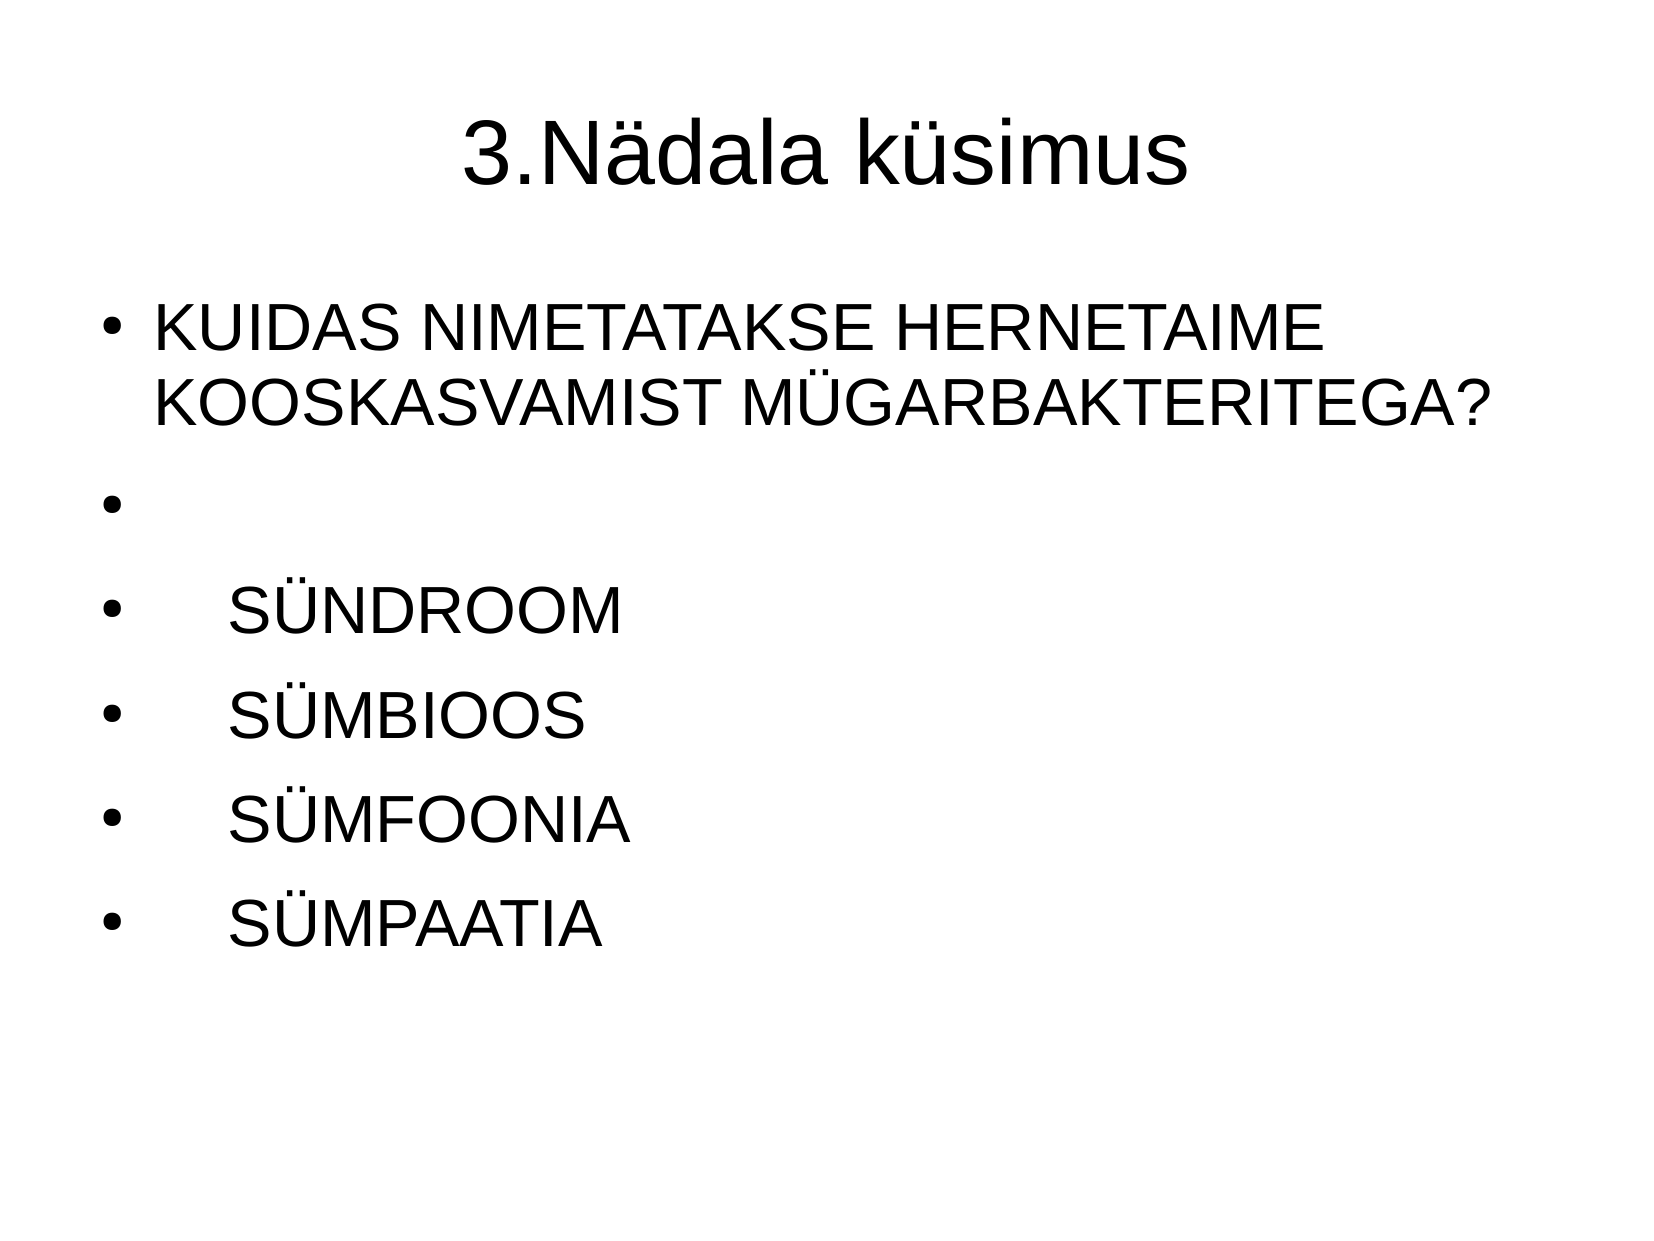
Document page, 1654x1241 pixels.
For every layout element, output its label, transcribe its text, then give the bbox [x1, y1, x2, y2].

list KUIDAS NIMETATAKSE HERNETAIME KOOSKASVAMIST MÜGARBAKTERITEGA? SÜNDROOM SÜMBIOOS SÜMFOONIA SÜMPAATIA [82, 290, 1571, 1109]
title 3.Nädala küsimus [82, 49, 1571, 257]
